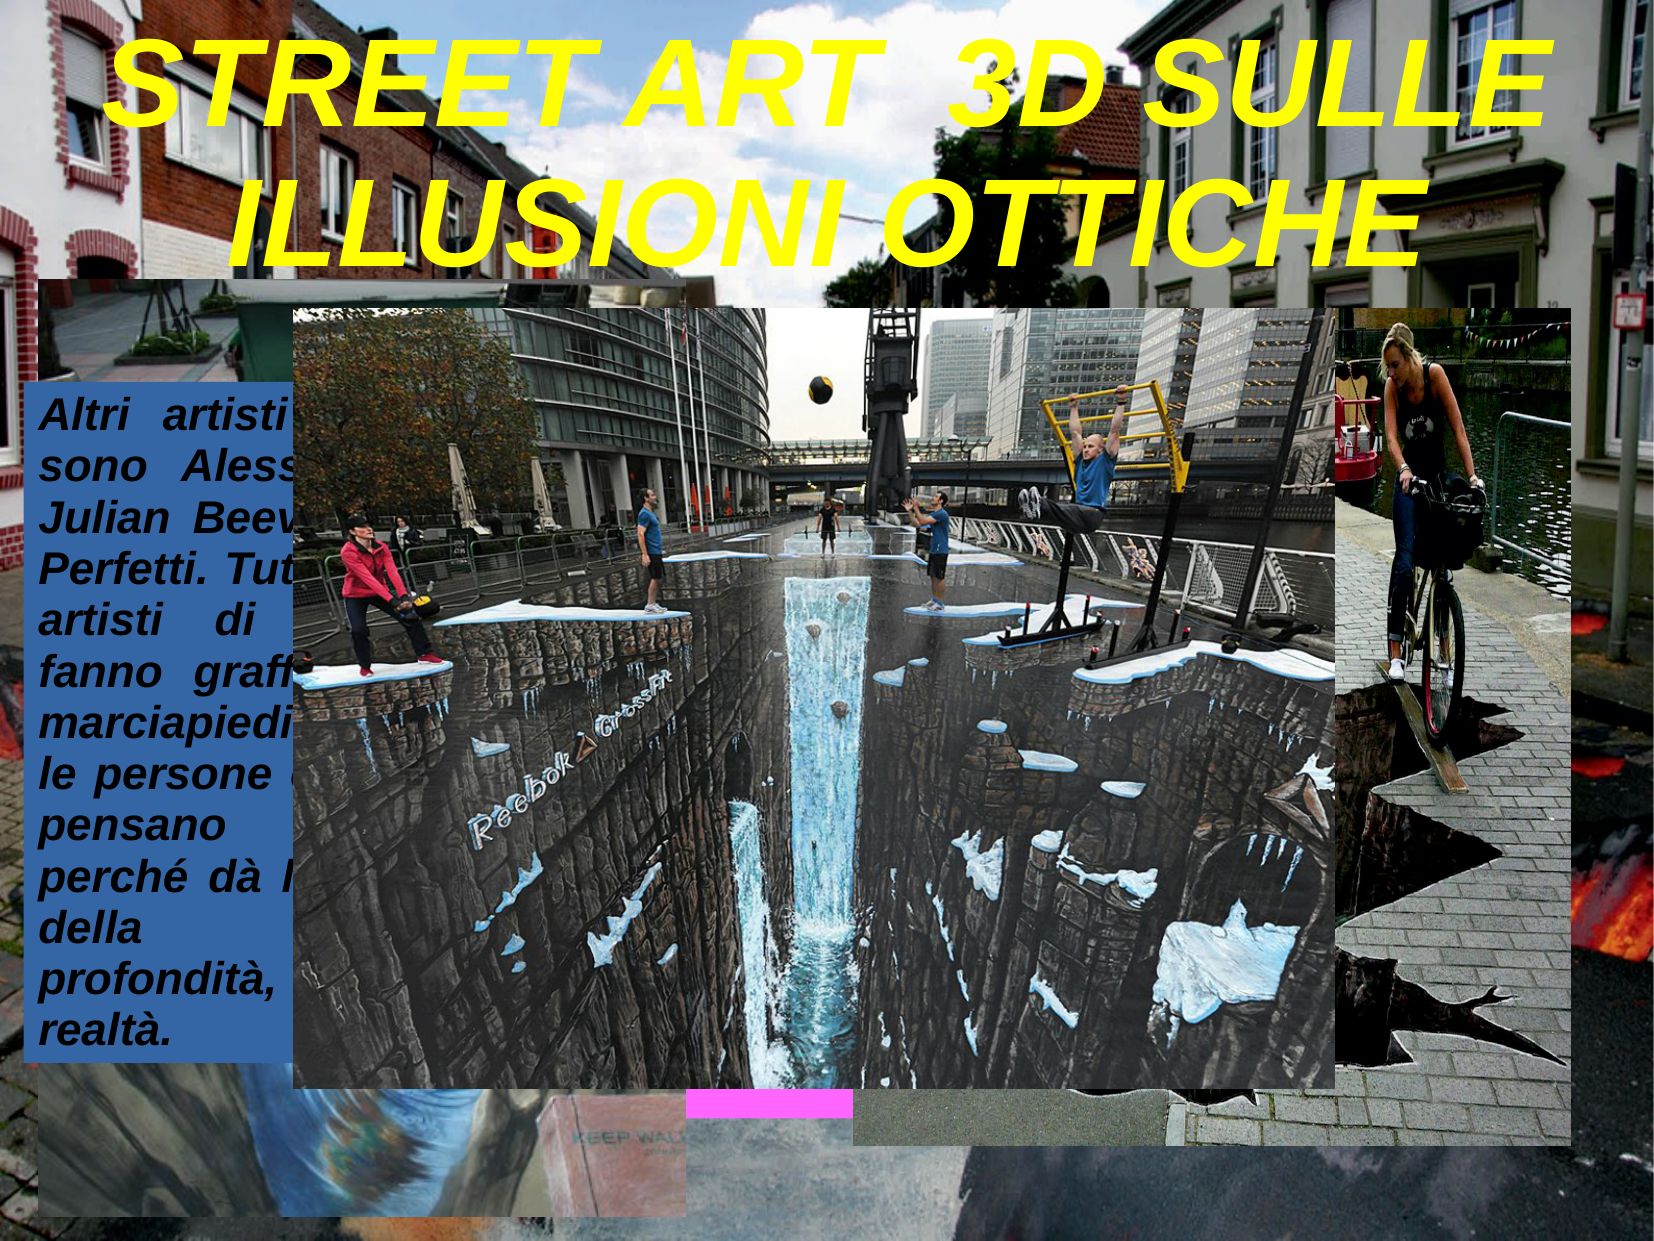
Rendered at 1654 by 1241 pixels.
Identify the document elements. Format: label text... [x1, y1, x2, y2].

picture [0, 0, 1654, 1241]
title STREET ART 3D SULLE ILLUSIONI OTTICHE [82, 13, 1571, 293]
text_box Altri artisti di famosi sono Alessandro Riva, Julian Beever e Jacopo Perfetti. Tutti e tre, sono artisti di strada che fanno graffiti in 3d su marciapiedi dove tutte le persone ci passano e pensano sia vero, perché dà l'impressione della prospettiva, profondità, altezza e realtà. [23, 381, 293, 1063]
